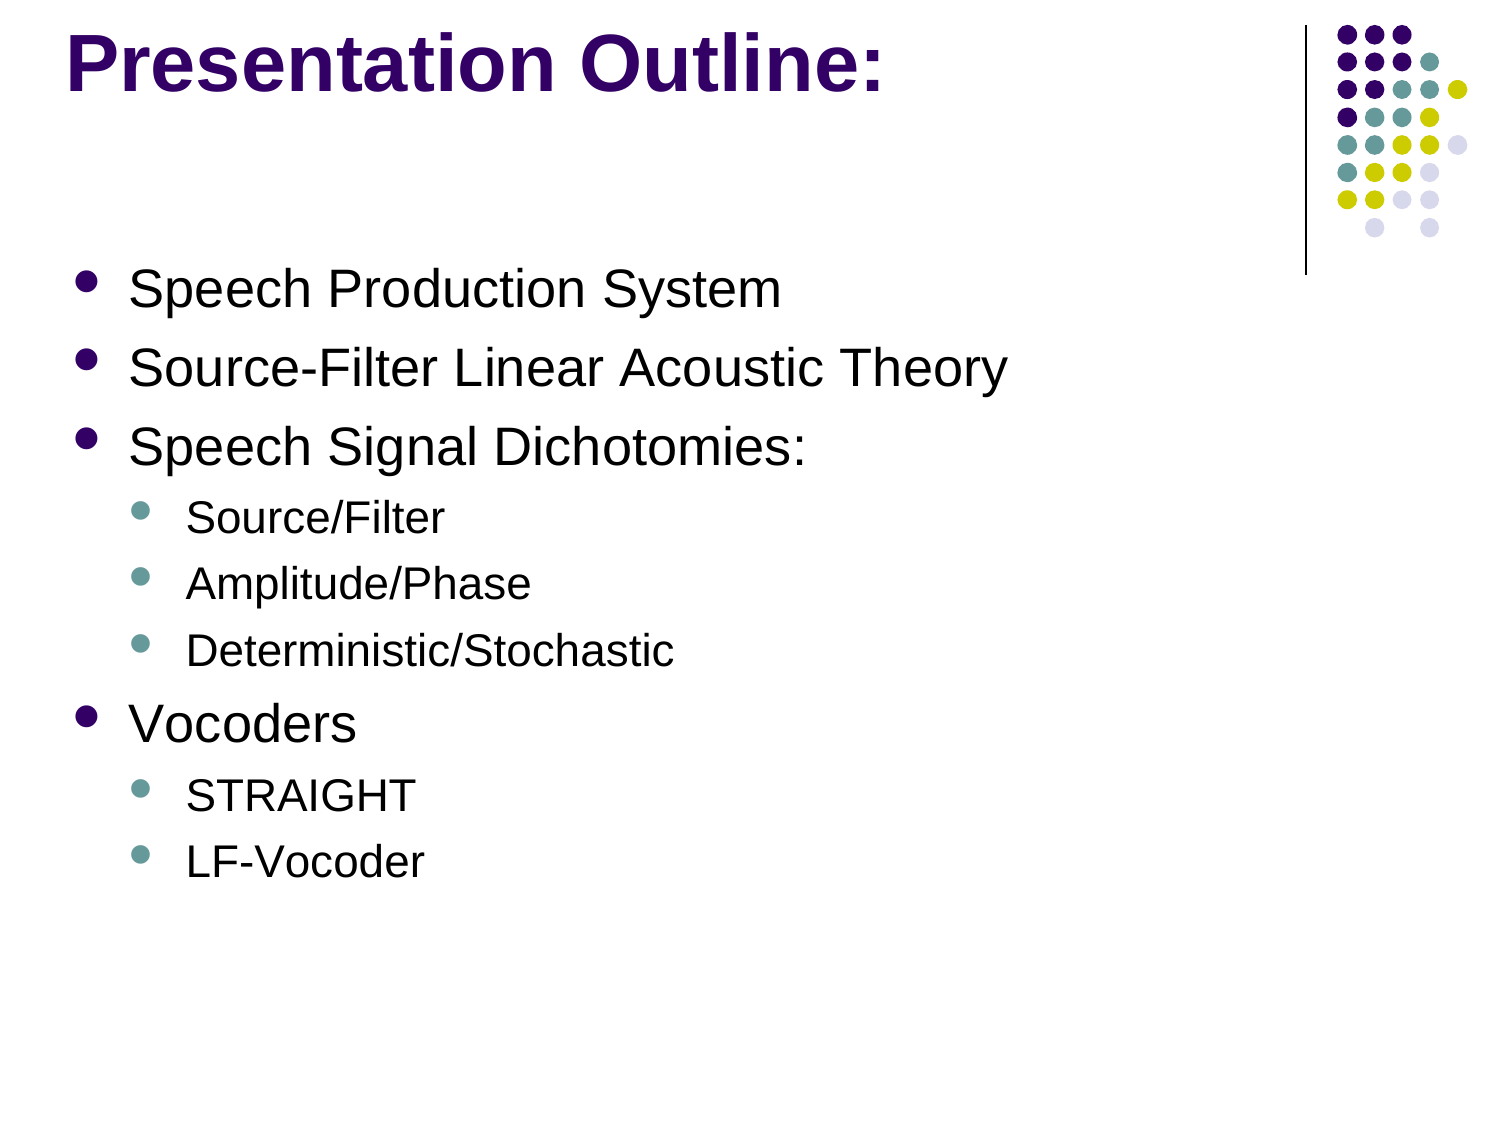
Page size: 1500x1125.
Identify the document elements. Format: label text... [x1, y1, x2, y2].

list Speech Production System Source-Filter Linear Acoustic Theory Speech Signal Dichotomies: Source/Filter Amplitude/Phase Deterministic/Stochastic Vocoders STRAIGHT LF-Vocoder [57, 246, 1421, 1090]
title Presentation Outline: [49, 2, 1288, 213]
